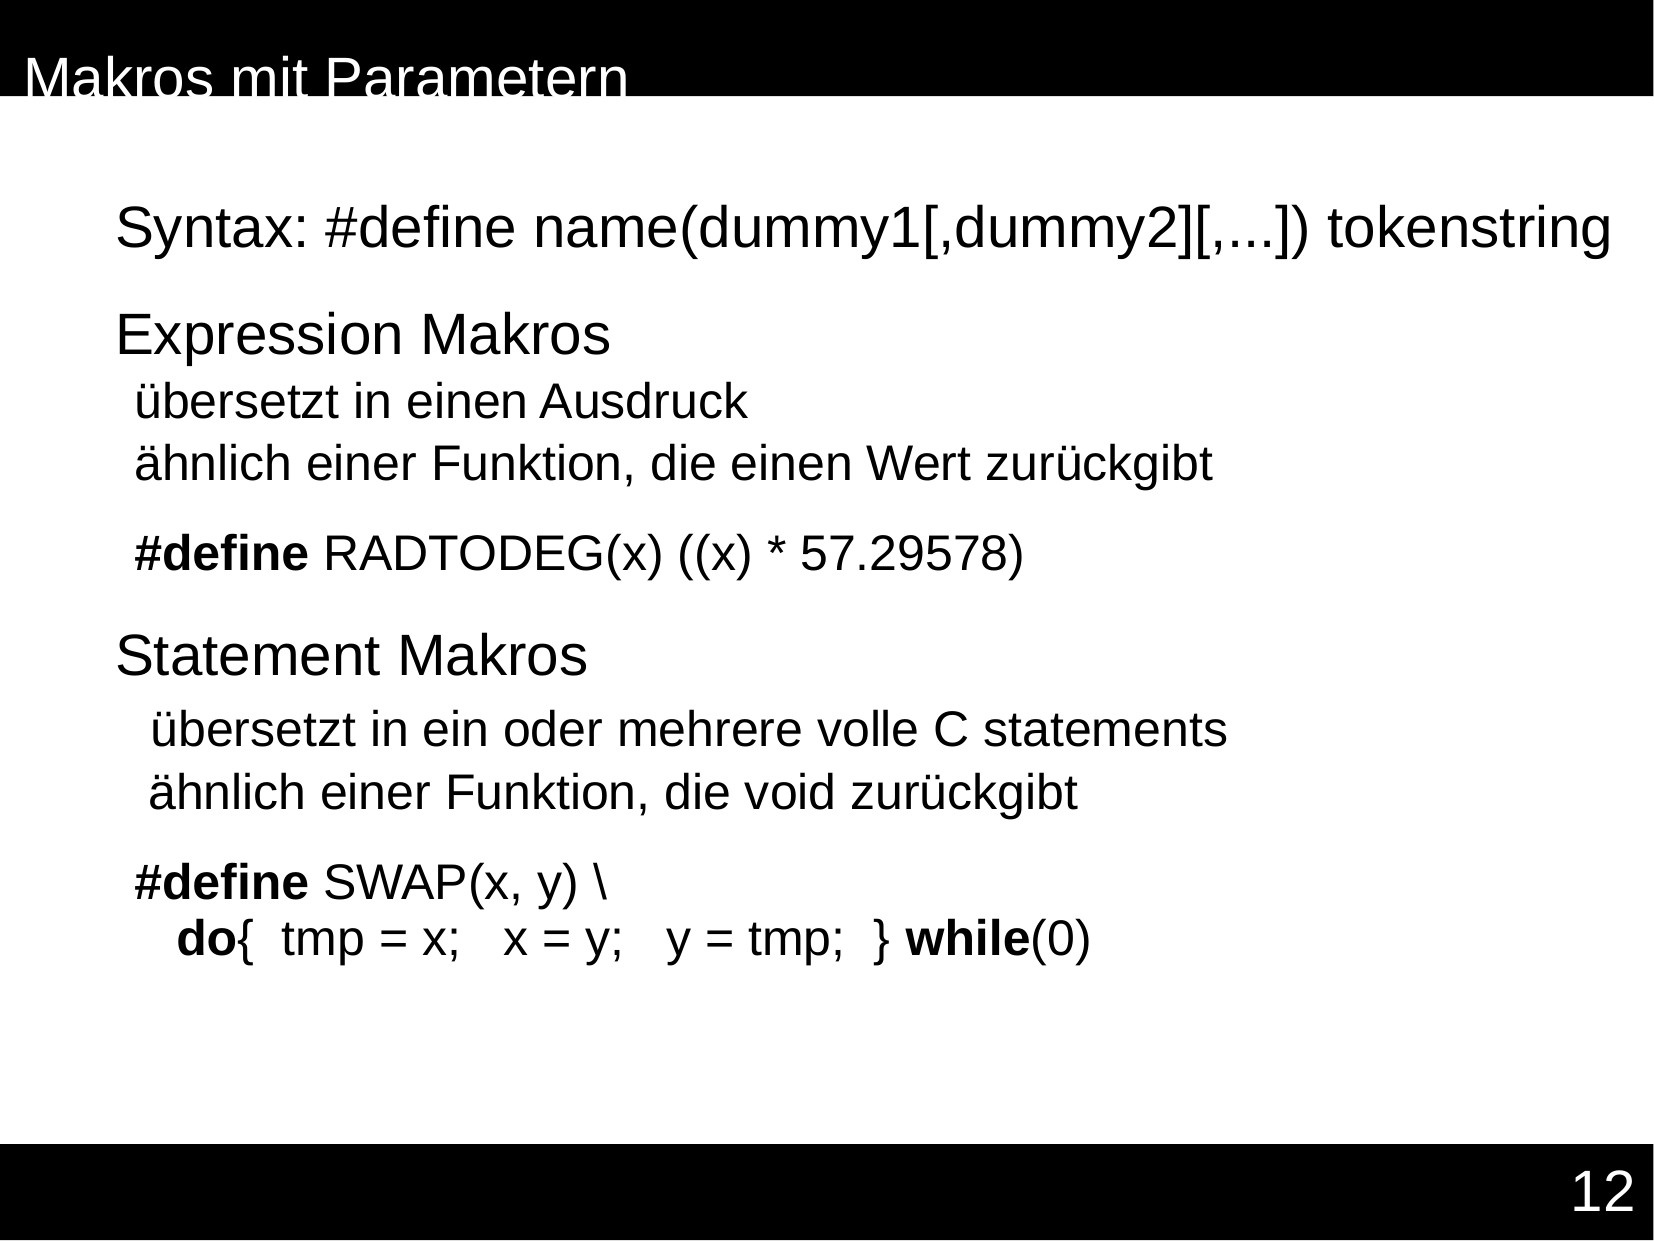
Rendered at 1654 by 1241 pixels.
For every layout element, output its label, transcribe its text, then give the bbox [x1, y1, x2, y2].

text_box Makros mit Parametern [8, 5, 766, 94]
text_box Syntax: #define name(dummy1[,dummy2][,...]) tokenstring Expression Makros übersetzt in einen Ausdruck ähnlich einer Funktion, die einen Wert zurückgibt #define RADTODEG(x) ((x) * 57.29578) Statement Makros übersetzt in ein oder mehrere volle C statements ähnlich einer Funktion, die void zurückgibt #define SWAP(x, y) \ do{ tmp = x; x = y; y = tmp; } while(0) [84, 187, 1654, 1126]
